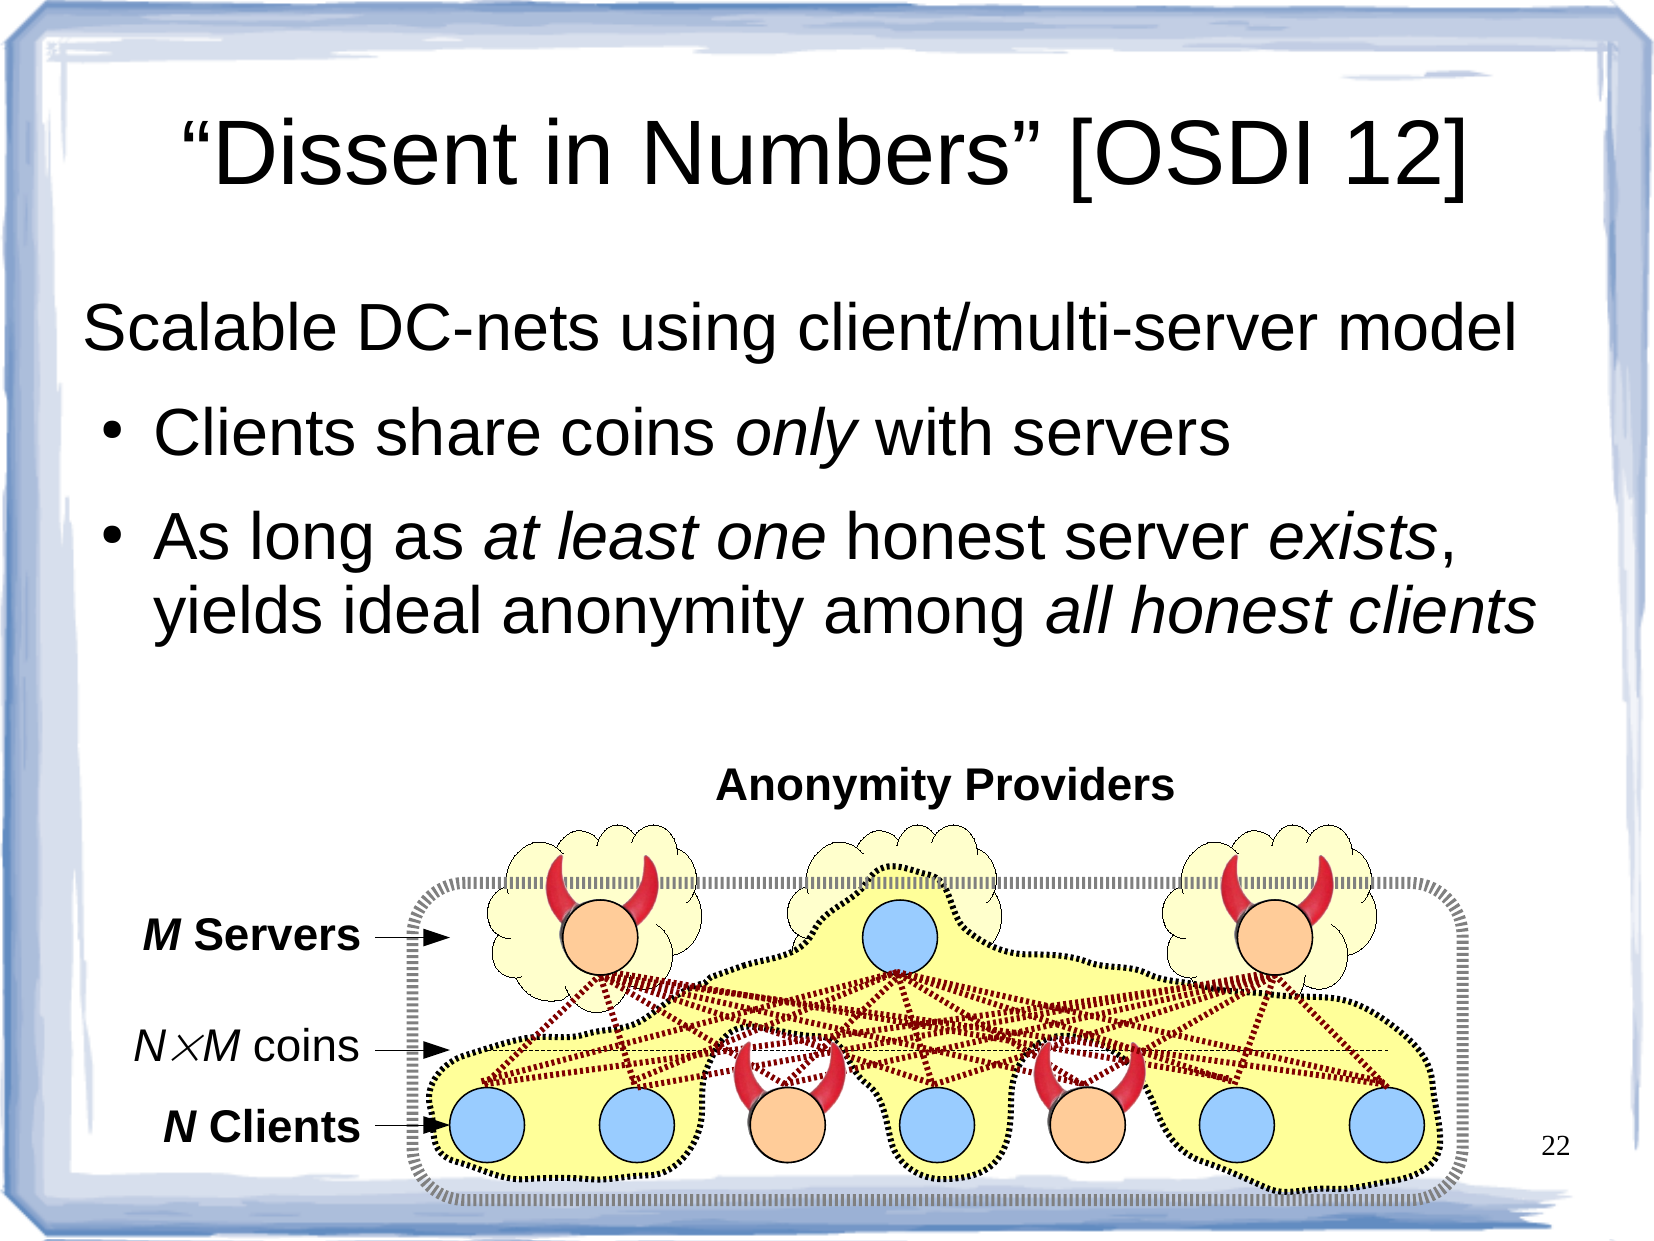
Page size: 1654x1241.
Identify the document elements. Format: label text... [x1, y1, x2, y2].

picture [0, 0, 1654, 1241]
text_box [428, 826, 1441, 1192]
text_box M Servers [112, 900, 376, 976]
text_box [487, 826, 702, 1013]
title “Dissent in Numbers” [OSDI 12] [82, 49, 1571, 257]
text_box [965, 1019, 976, 1024]
list Scalable DC-nets using client/multi-server model Clients share coins only with servers As long as at least one honest server exists, yields ideal anonymity among all honest clients [82, 290, 1571, 676]
text_box [977, 1027, 982, 1037]
text_box [1050, 1087, 1126, 1163]
text_box Anonymity Providers [450, 750, 1426, 826]
text_box N Clients [112, 1091, 376, 1163]
text_box [750, 1087, 826, 1163]
text_box N×M coins [75, 1012, 376, 1084]
